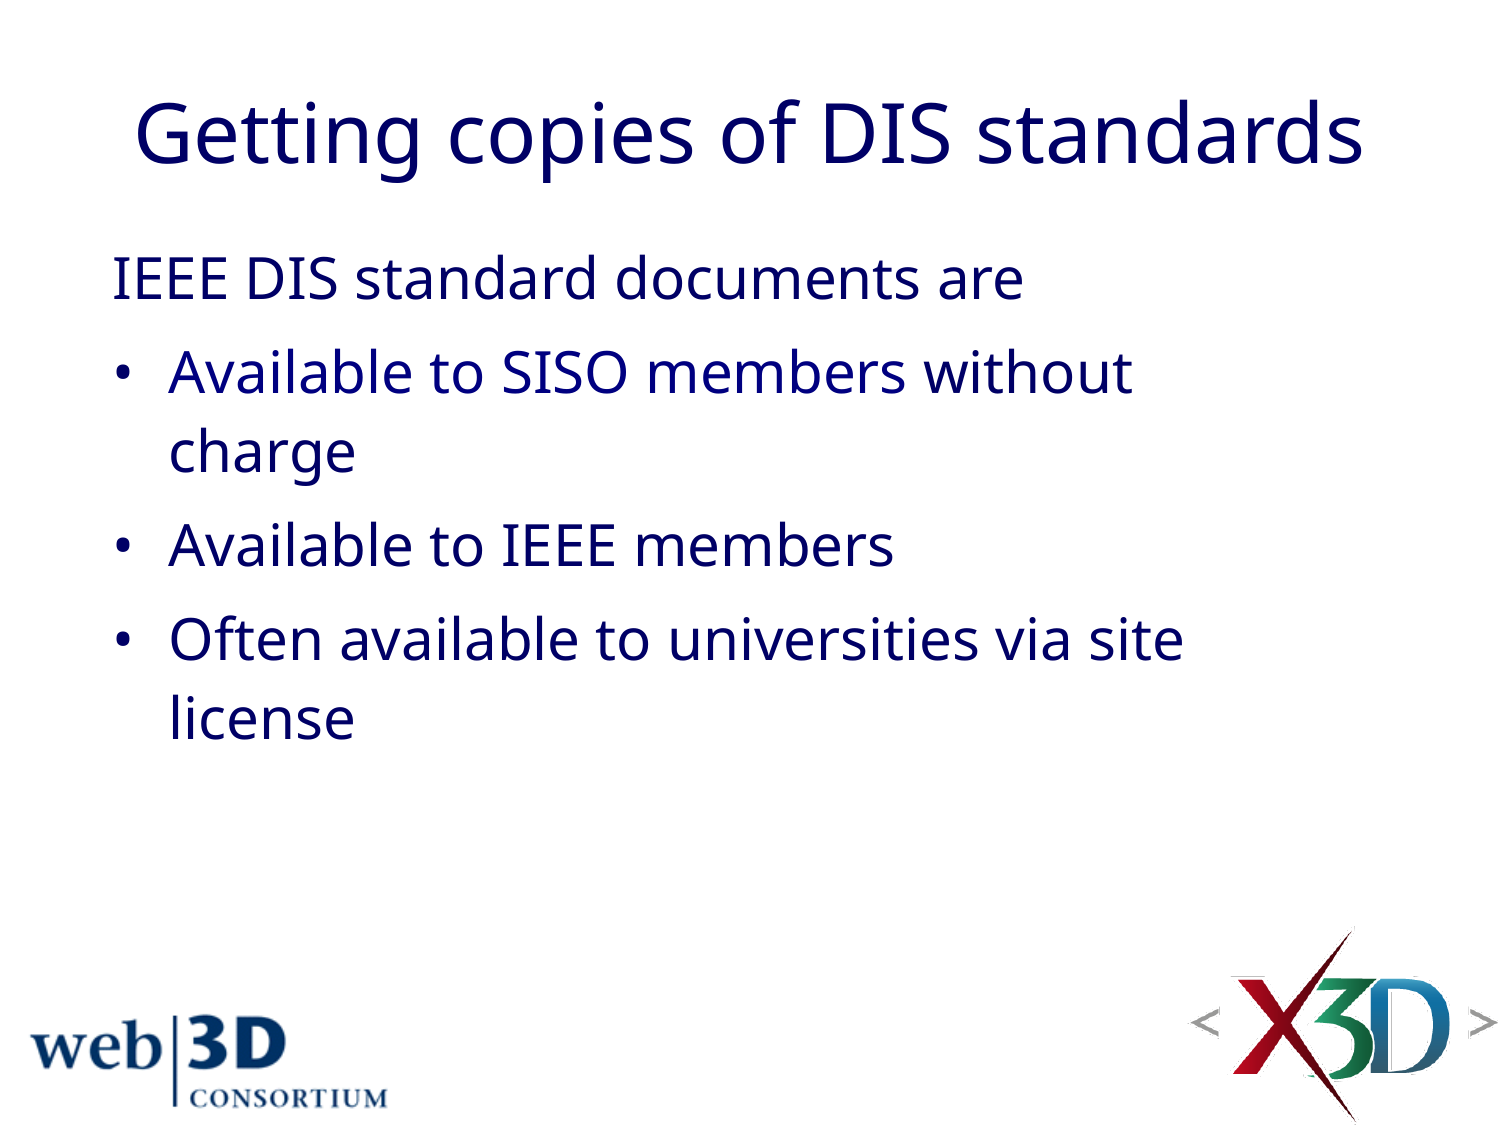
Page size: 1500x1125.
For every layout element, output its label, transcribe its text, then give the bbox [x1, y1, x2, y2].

picture [12, 998, 413, 1118]
list IEEE DIS standard documents are Available to SISO members without charge Available to IEEE members Often available to universities via site license [112, 237, 1388, 986]
picture [1187, 926, 1500, 1125]
title Getting copies of DIS standards [112, 44, 1388, 218]
